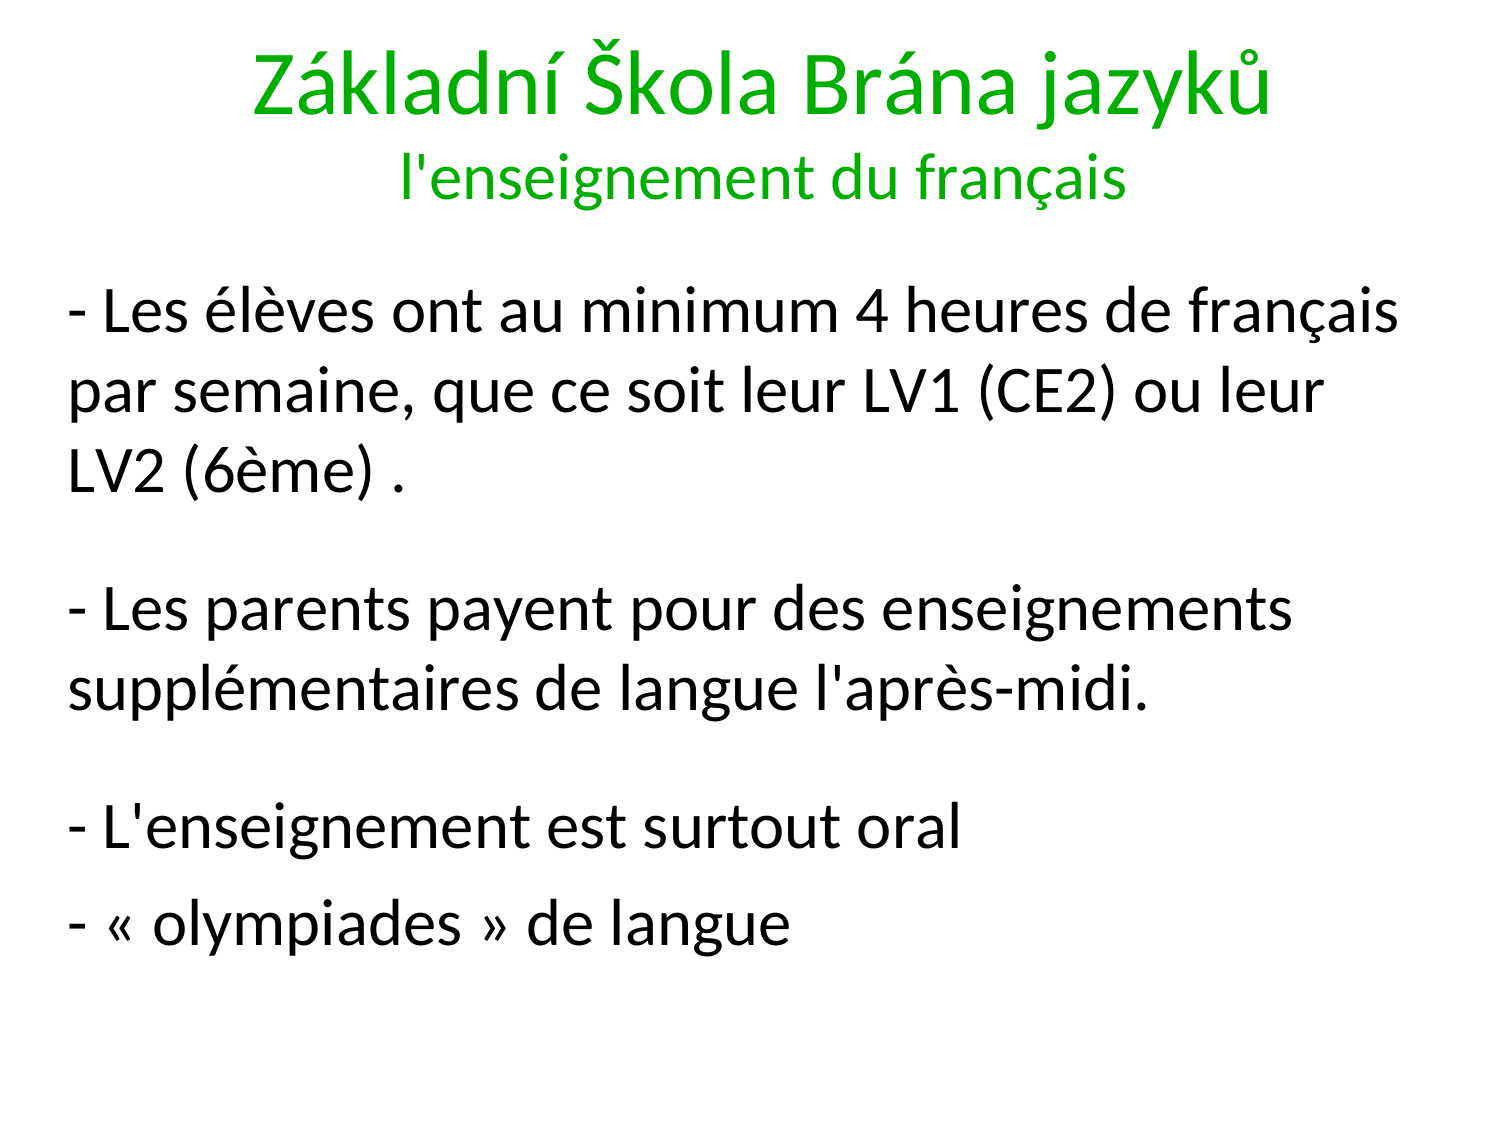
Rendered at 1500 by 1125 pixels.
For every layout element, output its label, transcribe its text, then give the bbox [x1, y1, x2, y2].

title Základní Škola Brána jazyků l'enseignement du français [88, 0, 1439, 236]
subtitle - Les élèves ont au minimum 4 heures de français par semaine, que ce soit leur LV1 (CE2) ou leur LV2 (6ème) . - Les parents payent pour des enseignements supplémentaires de langue l'après-midi. - L'enseignement est surtout oral - « olympiades » de langue [67, 265, 1418, 1098]
